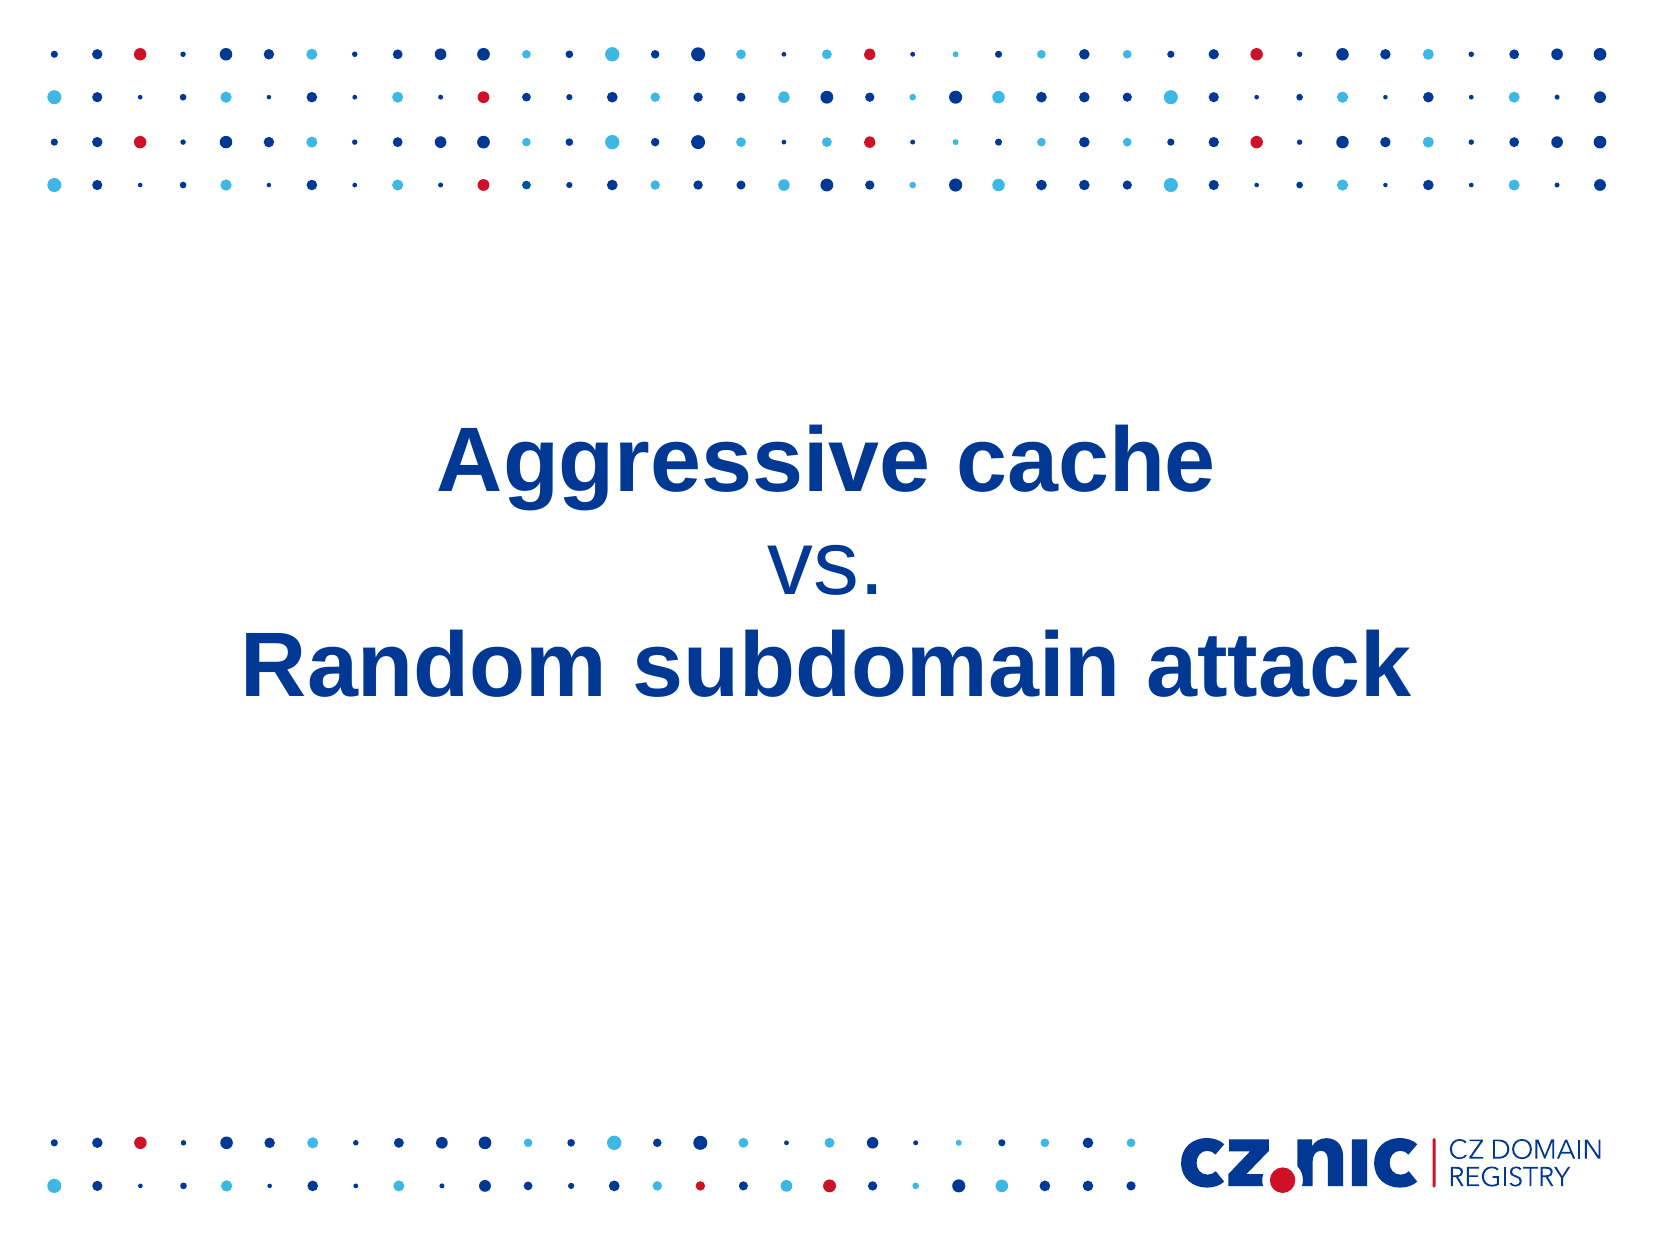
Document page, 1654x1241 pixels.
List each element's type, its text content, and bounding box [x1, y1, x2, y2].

picture [47, 47, 1607, 192]
text_box Aggressive cache vs. Random subdomain attack [82, 401, 1571, 724]
